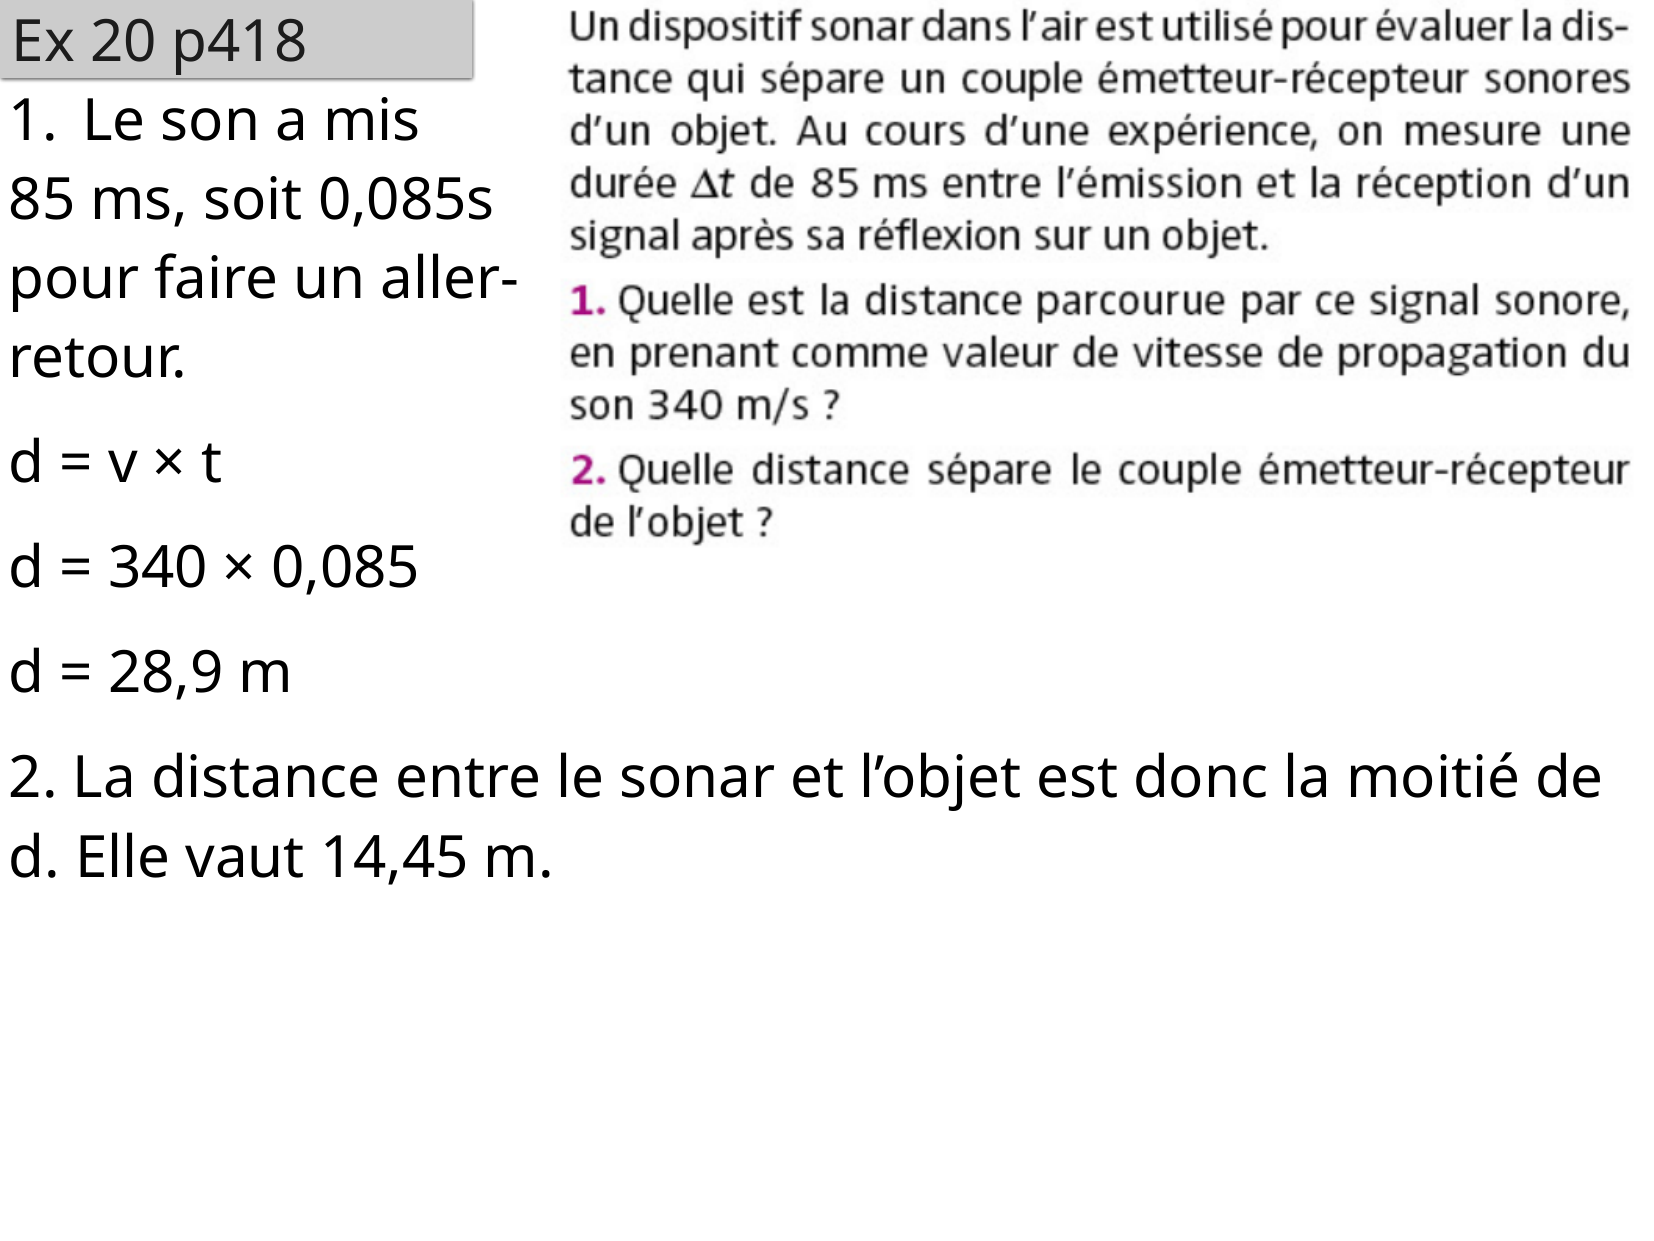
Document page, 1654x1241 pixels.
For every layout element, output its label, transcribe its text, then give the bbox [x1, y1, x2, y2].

picture [553, 0, 1654, 568]
title Ex 20 p418 [0, 0, 473, 77]
list 1. Le son a mis 85 ms, soit 0,085s pour faire un aller- retour. d = v × t d = 340 × 0,085 d = 28,9 m 2. La distance entre le sonar et l’objet est donc la moitié de d. Elle vaut 14,45 m. [8, 78, 1654, 1241]
